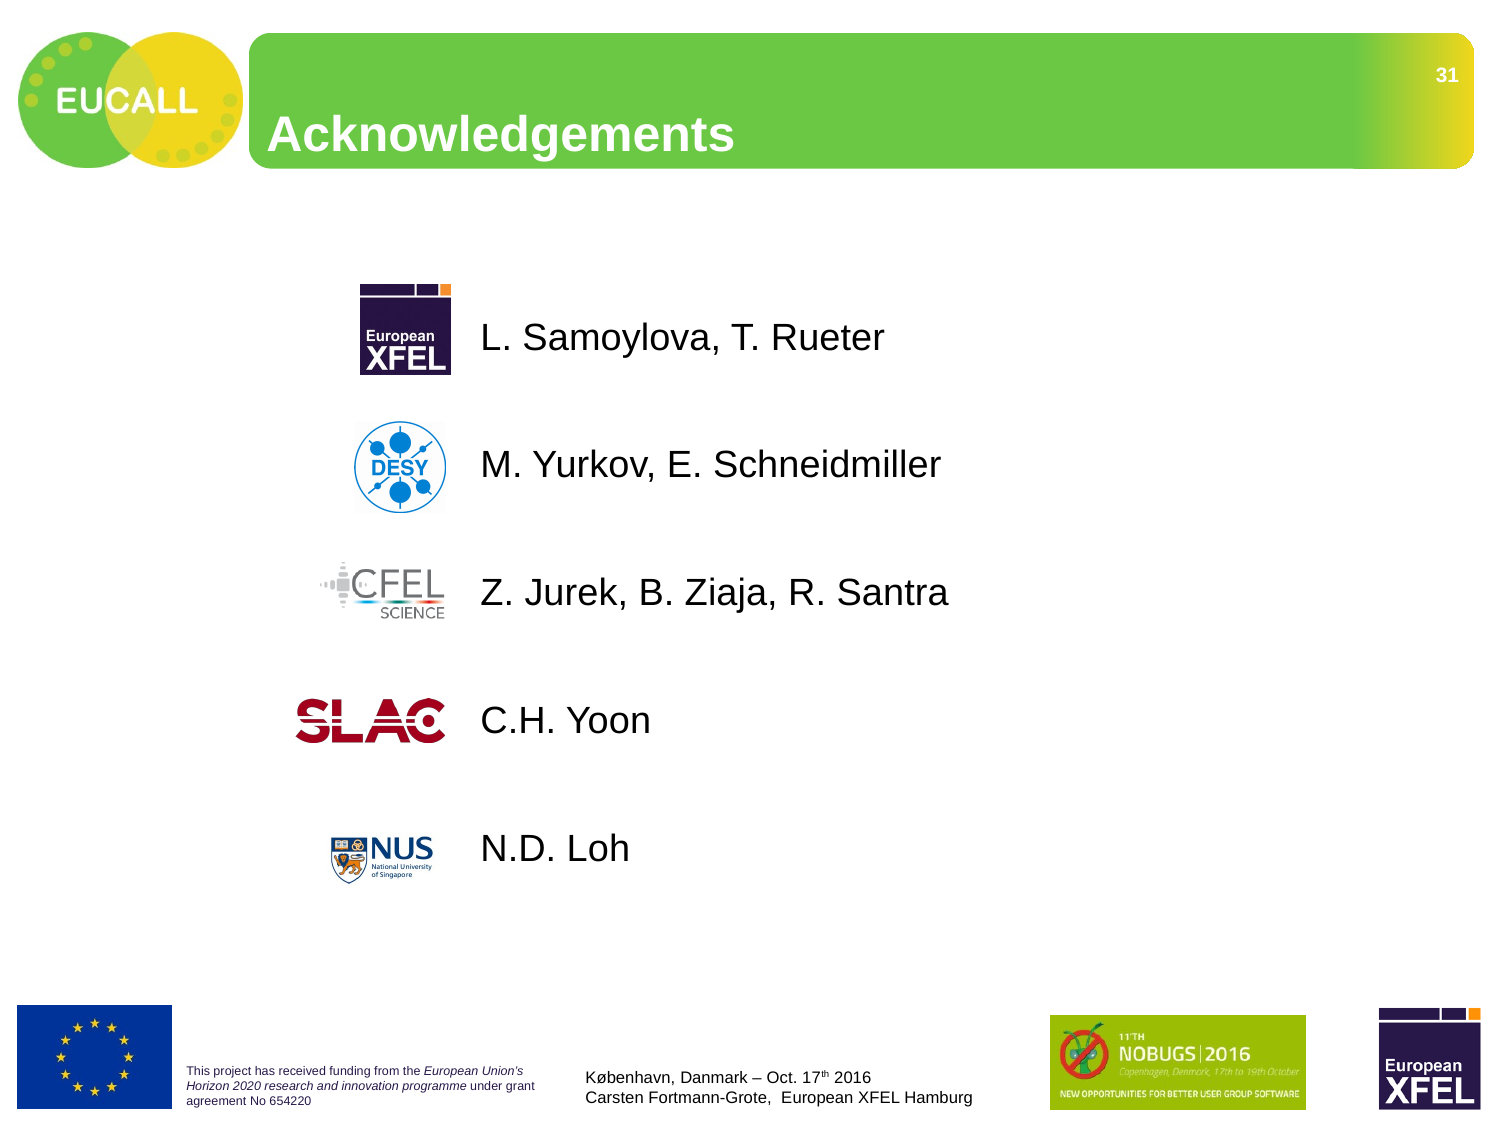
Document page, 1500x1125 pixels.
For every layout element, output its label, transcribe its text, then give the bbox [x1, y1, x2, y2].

picture [295, 698, 445, 743]
picture [17, 1005, 172, 1109]
picture [309, 815, 454, 906]
list L. Samoylova, T. Rueter M. Yurkov, E. Schneidmiller Z. Jurek, B. Ziaja, R. Santra C.H. Yoon N.D. Loh [426, 315, 1351, 1125]
picture [18, 32, 243, 168]
title Acknowledgements [266, 63, 1482, 162]
picture [309, 548, 460, 631]
picture [354, 421, 446, 513]
picture [1376, 1005, 1483, 1112]
picture [360, 284, 451, 376]
